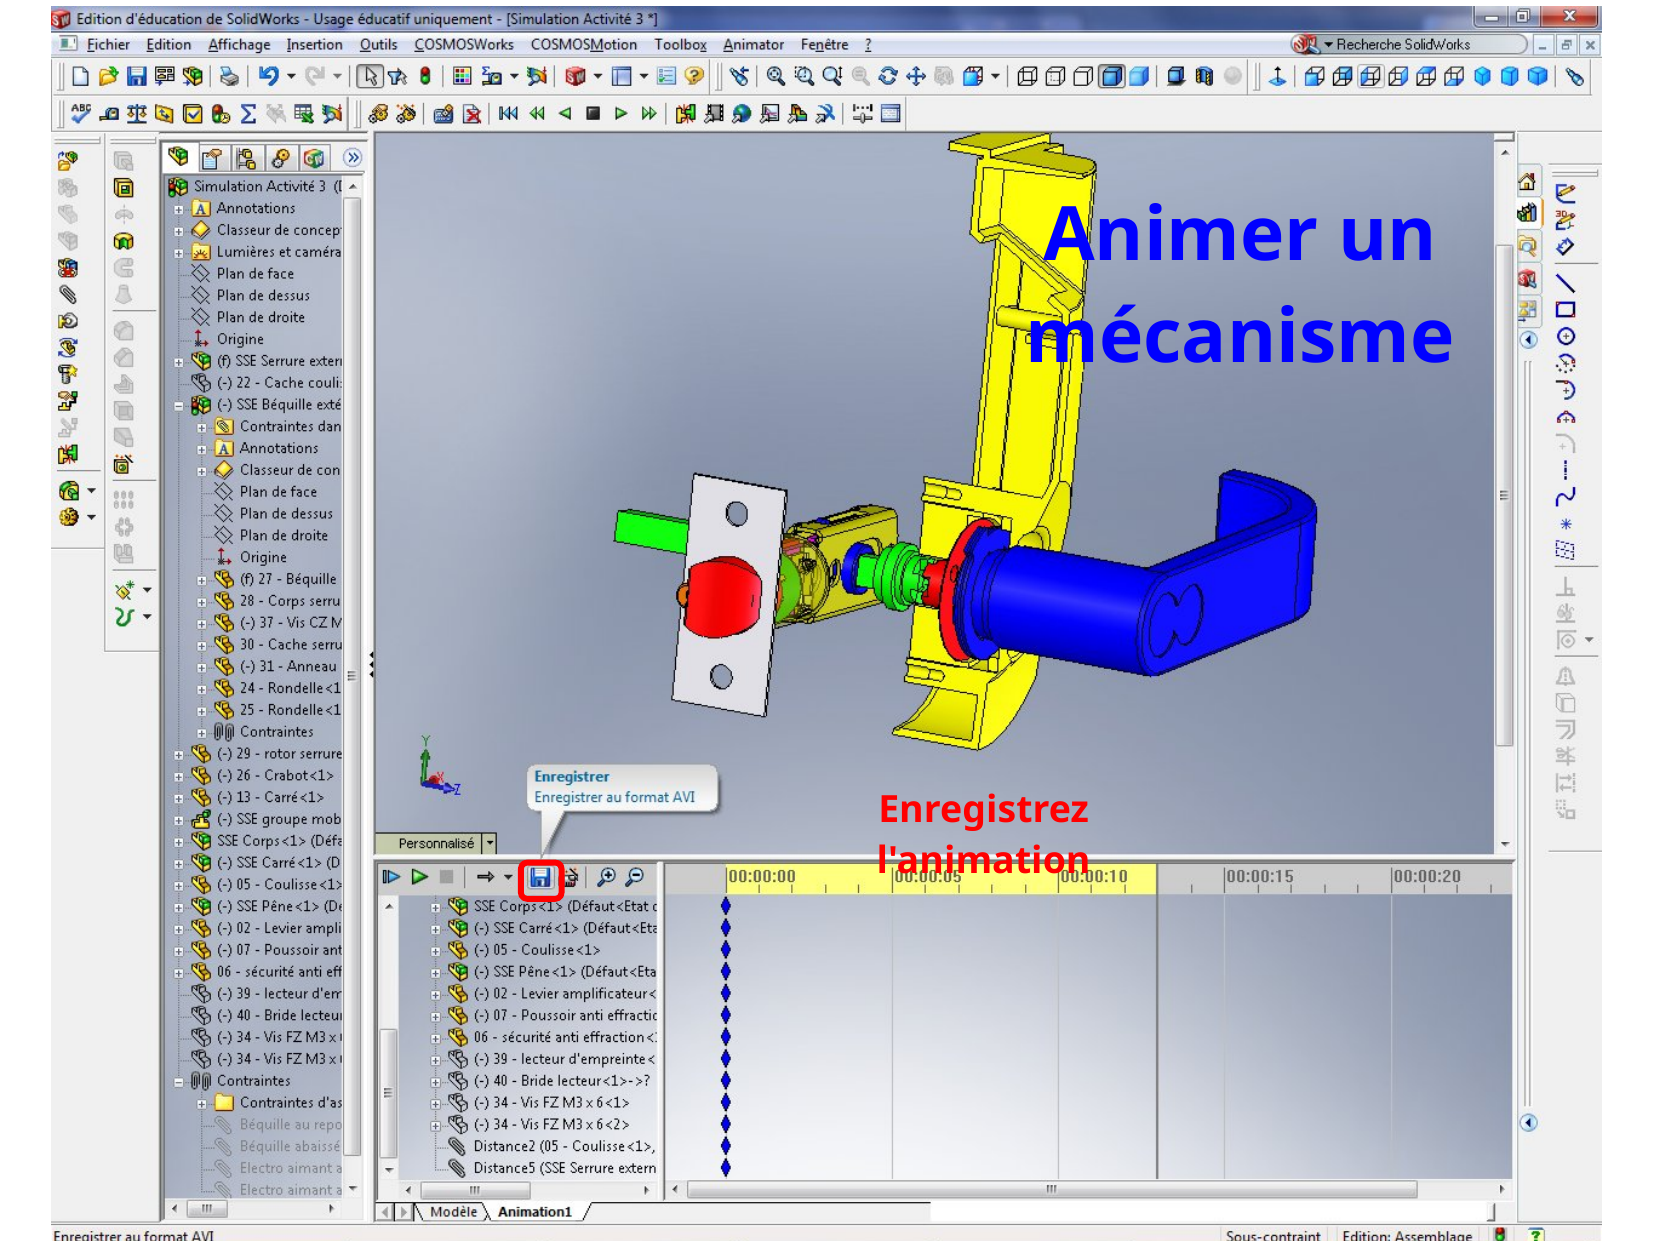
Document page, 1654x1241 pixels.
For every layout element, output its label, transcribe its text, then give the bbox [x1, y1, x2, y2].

picture [51, 6, 1602, 1241]
text_box Enregistrez l'animation [754, 774, 1213, 843]
text_box Animer un mécanisme [826, 173, 1654, 293]
